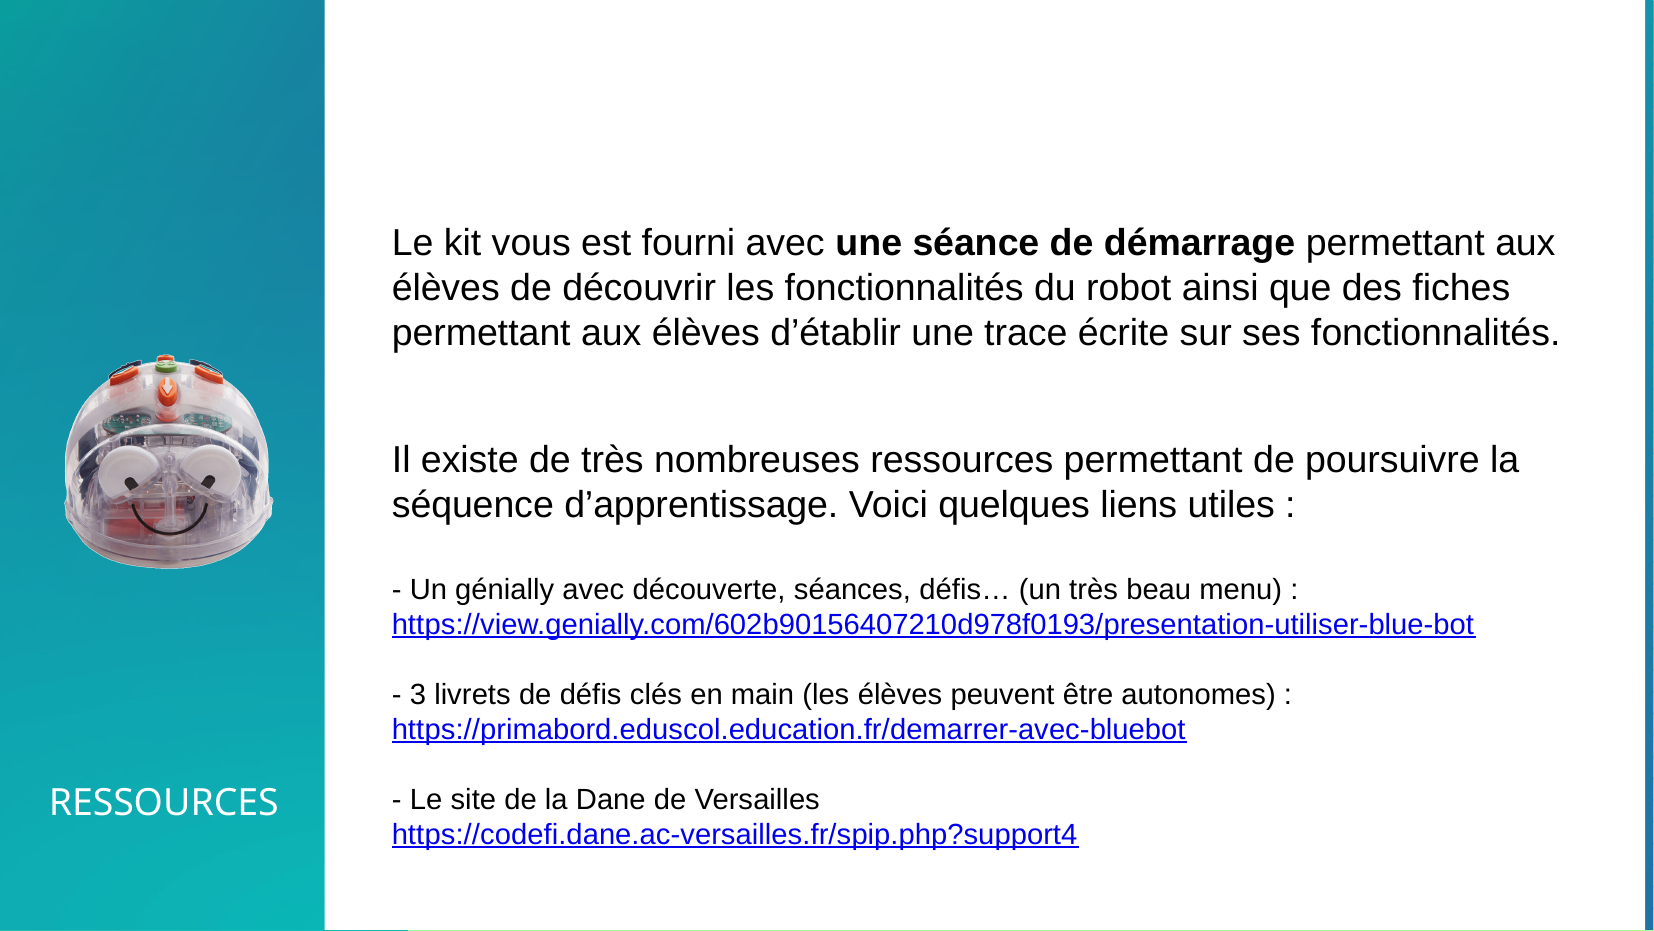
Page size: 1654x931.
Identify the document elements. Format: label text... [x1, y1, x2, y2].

text_box Le kit vous est fourni avec une séance de démarrage permettant aux élèves de découvrir les fonctionnalités du robot ainsi que des fiches permettant aux élèves d’établir une trace écrite sur ses fonctionnalités. [377, 210, 1592, 361]
text_box [0, 0, 1646, 931]
text_box Il existe de très nombreuses ressources permettant de poursuivre la séquence d’apprentissage. Voici quelques liens utiles : - Un génially avec découverte, séances, défis… (un très beau menu) : https://view.genially.com/602b90156407210d978f0193/presentation-utiliser-blue-bot - 3 livrets de défis clés en main (les élèves peuvent être autonomes) : https://primabord.eduscol.education.fr/demarrer-avec-bluebot - Le site de la Dane de Versailles https://codefi.dane.ac-versailles.fr/spip.php?support4 [377, 427, 1603, 858]
text_box RESSOURCES [0, 770, 324, 831]
picture [32, 330, 303, 600]
picture [1646, 0, 1654, 930]
